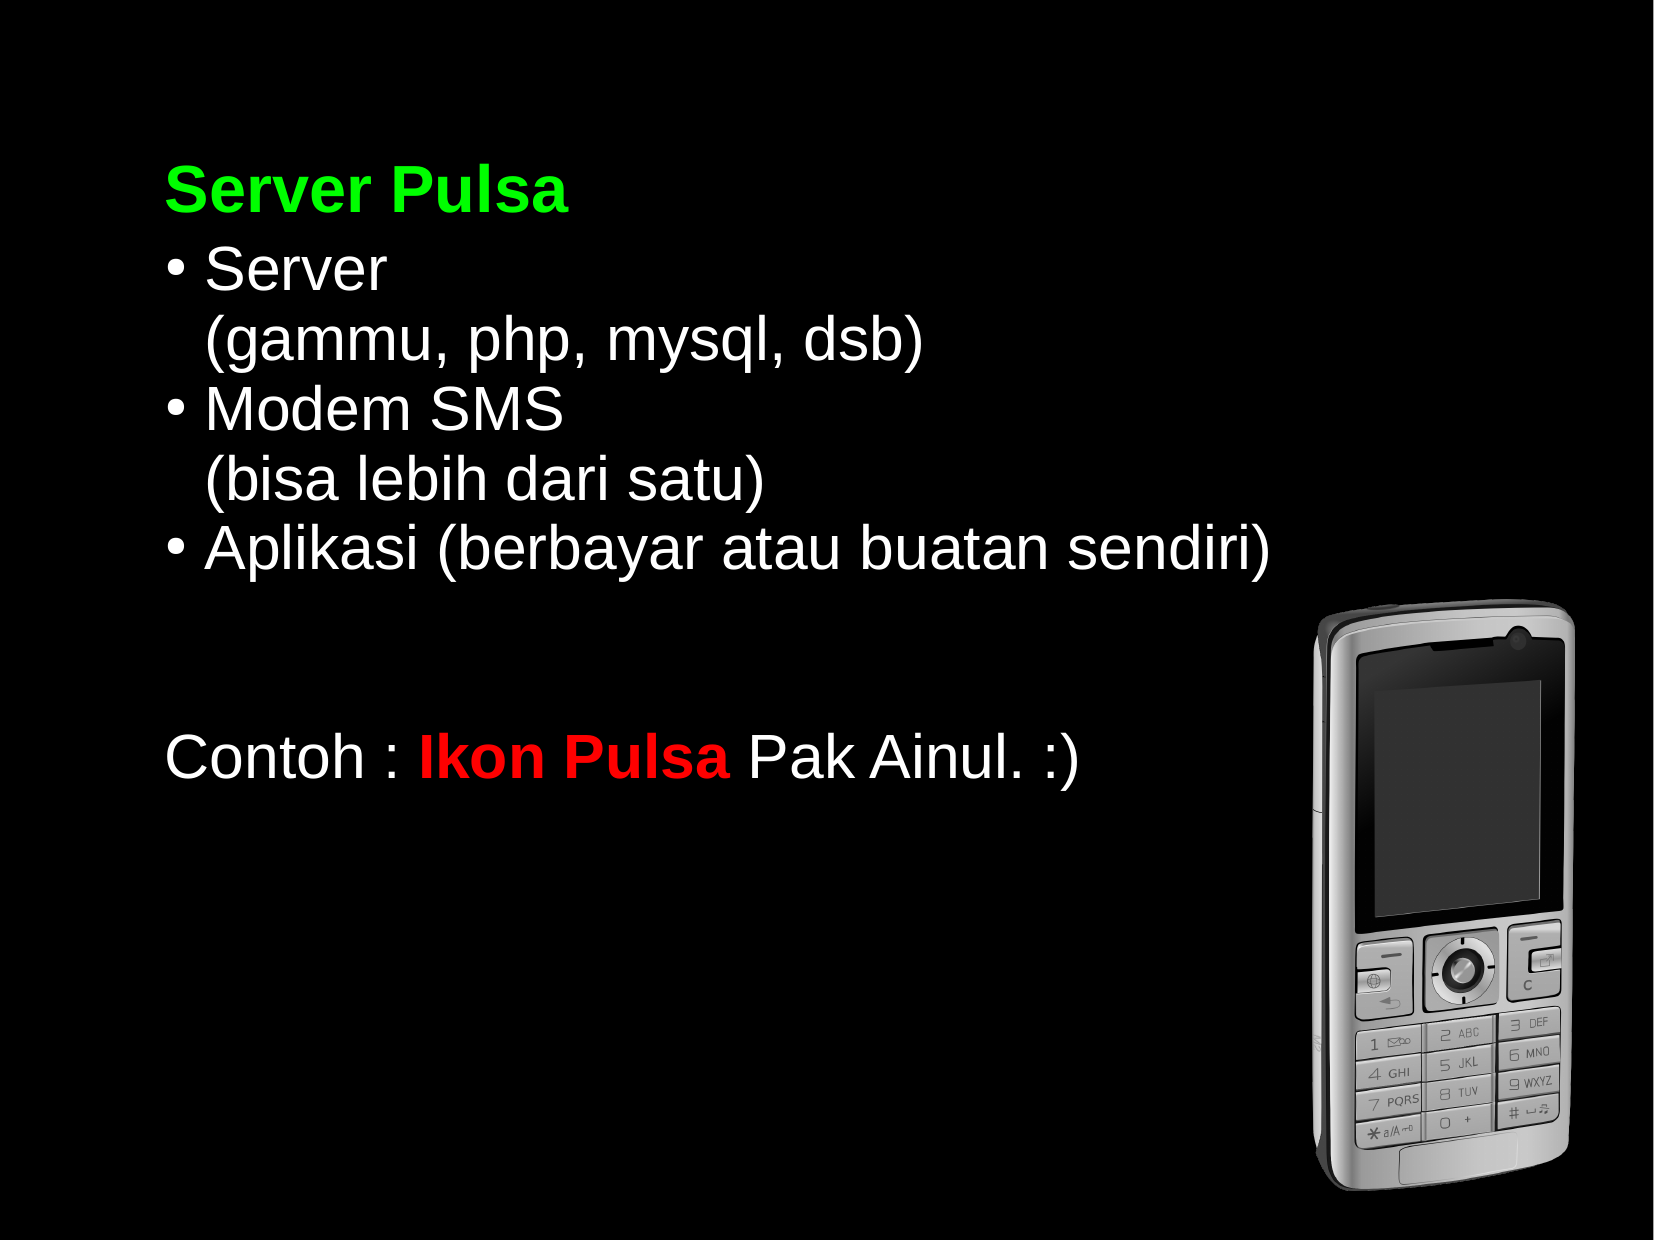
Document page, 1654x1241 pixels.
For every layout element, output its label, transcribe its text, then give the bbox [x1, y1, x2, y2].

text_box Server Pulsa [150, 144, 585, 226]
text_box Server (gammu, php, mysql, dsb) Modem SMS (bisa lebih dari satu) Aplikasi (berbayar atau buatan sendiri) Contoh : Ikon Pulsa Pak Ainul. :) [150, 226, 1538, 800]
picture [1312, 599, 1575, 1191]
